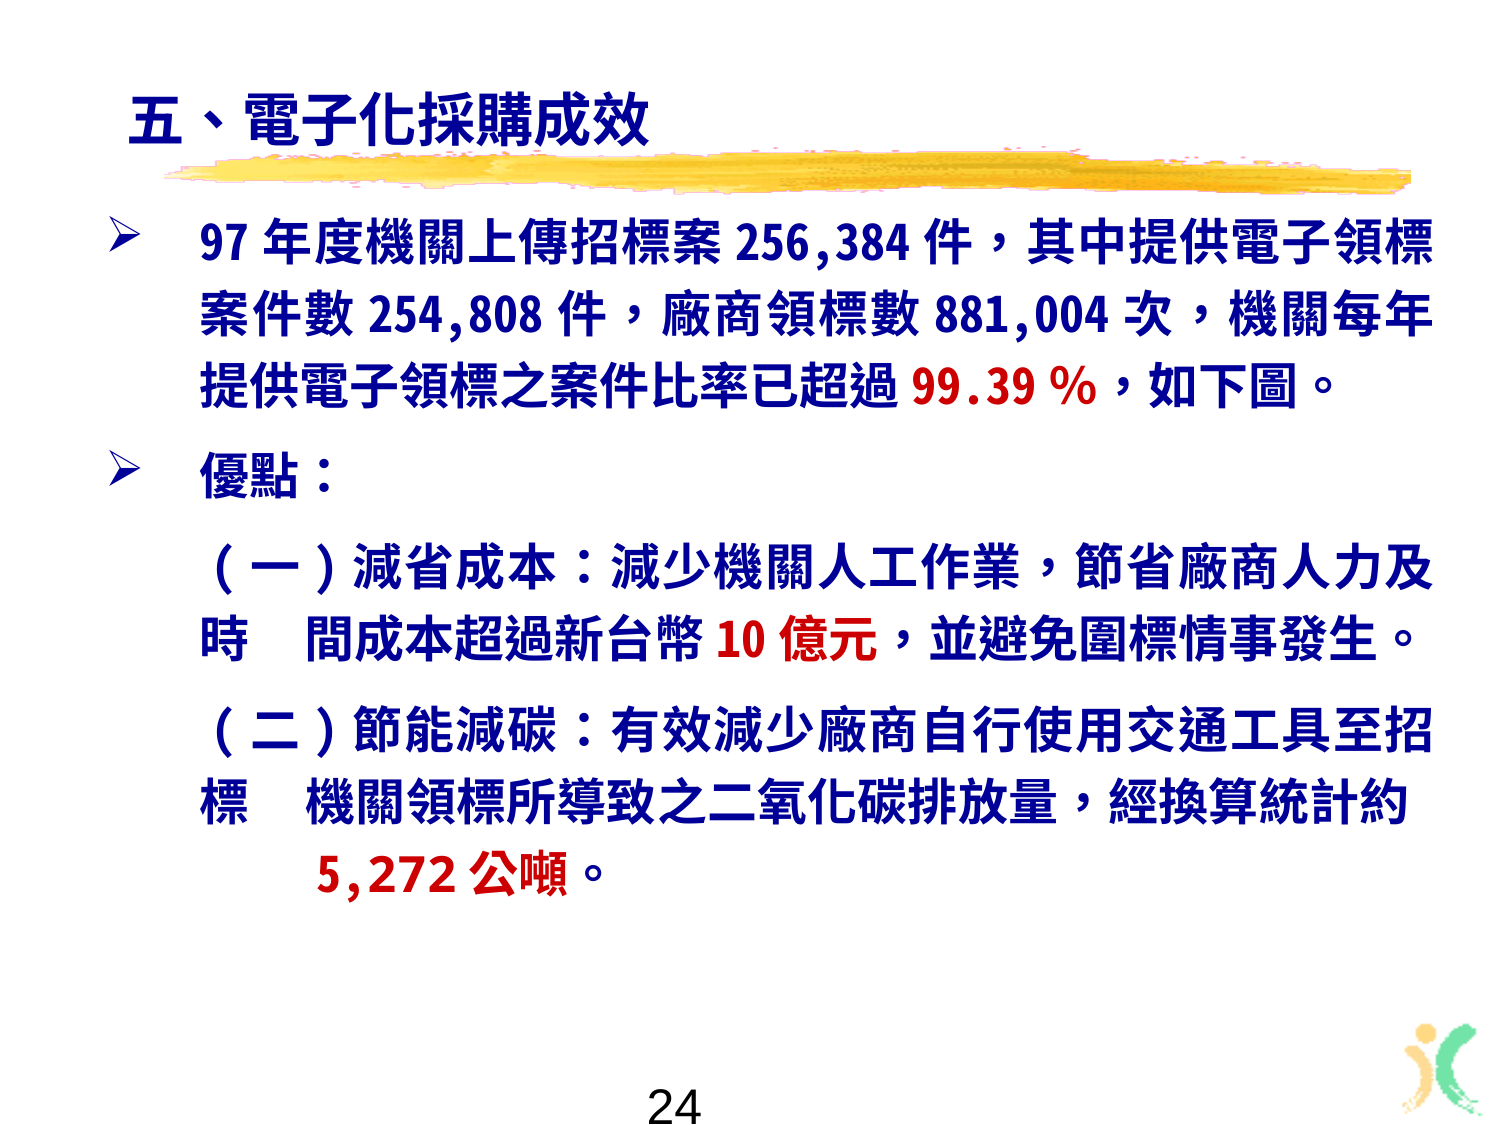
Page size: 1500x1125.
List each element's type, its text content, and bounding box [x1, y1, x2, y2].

text_box 五、電子化採購成效 [111, 75, 1417, 161]
list 97年度機關上傳招標案256,384件，其中提供電子領標案件數254,808件，廠商領標數881,004次，機關每年提供電子領標之案件比率已超過99.39％，如下圖。 優點： (一)減省成本：減少機關人工作業，節省廠商人力及時 間成本超過新台幣10億元，並避免圍標情事發生。 (二)節能減碳：有效減少廠商自行使用交通工具至招標 機關領標所導致之二氧化碳排放量，經換算統計約 5,272公噸。 [89, 190, 1450, 1035]
picture [164, 161, 1411, 190]
